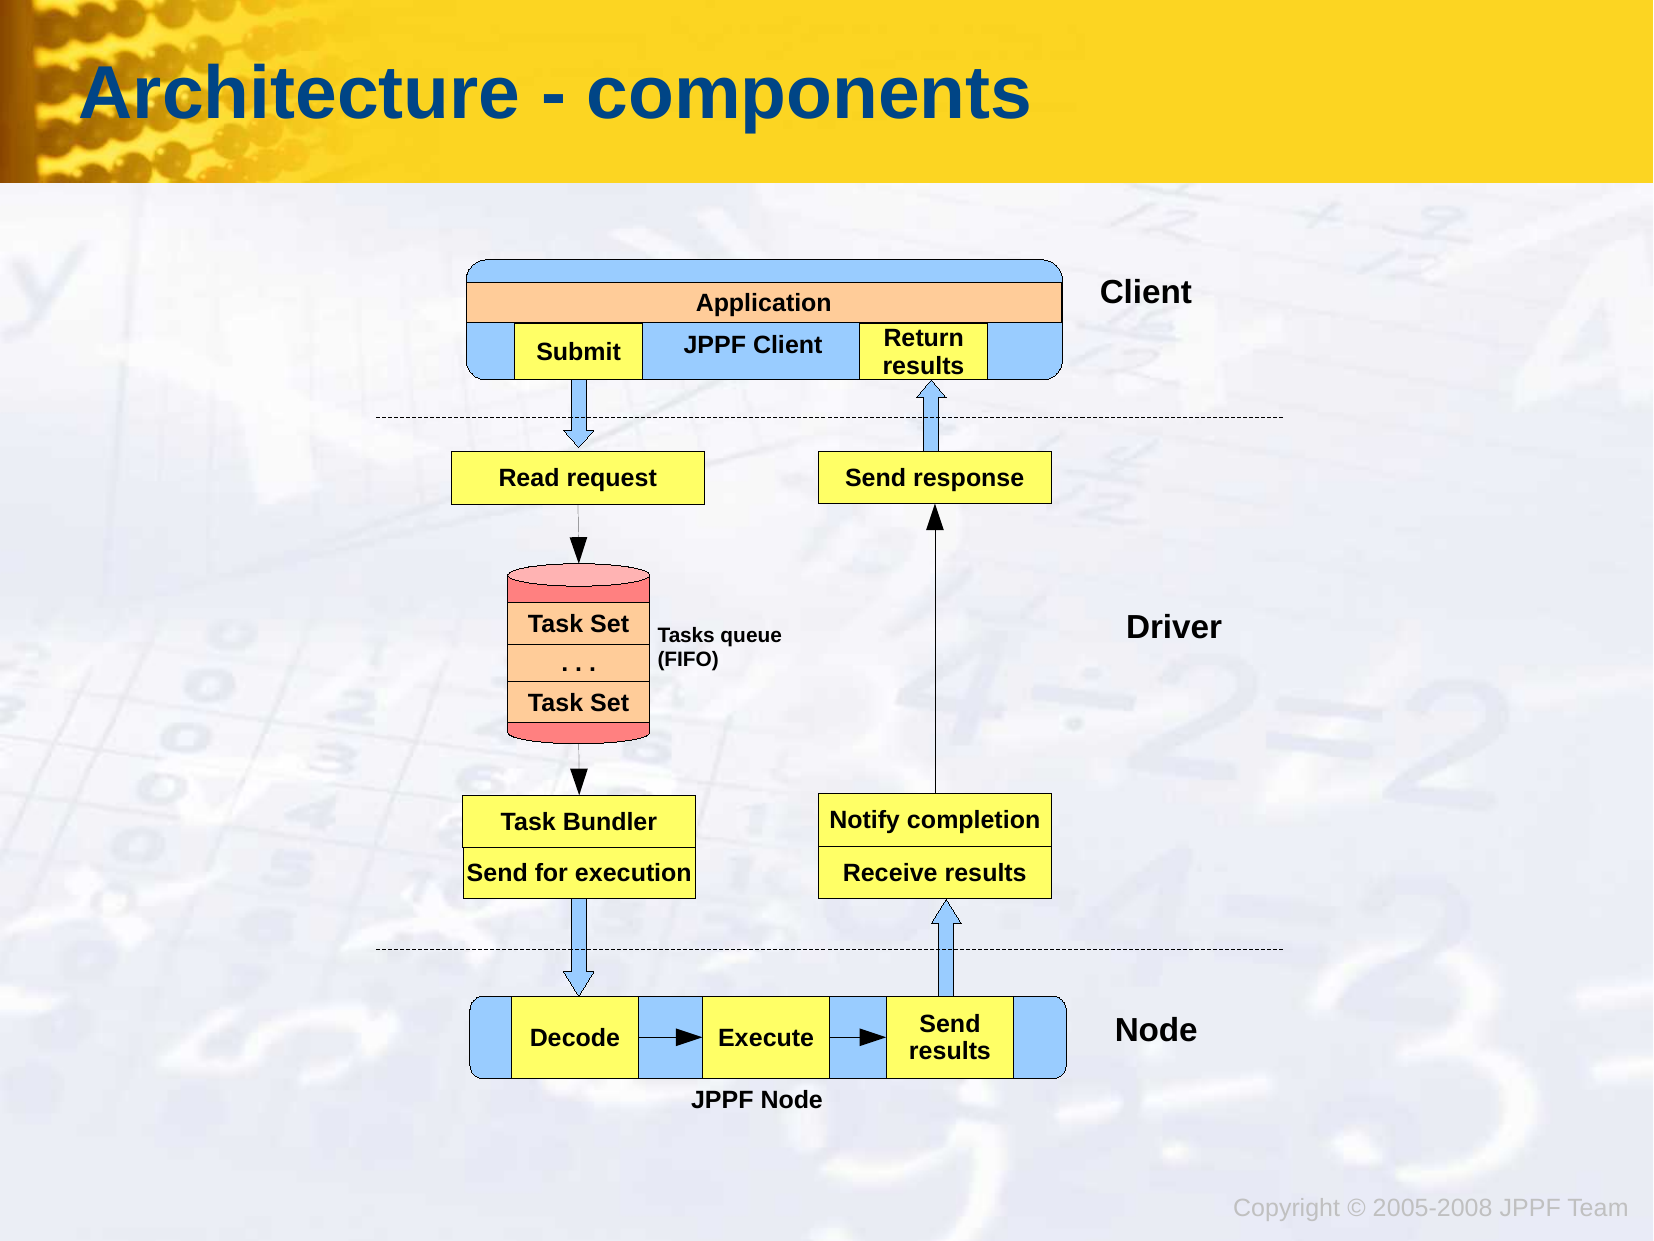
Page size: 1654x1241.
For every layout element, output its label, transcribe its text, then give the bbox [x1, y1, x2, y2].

text_box Send results [886, 996, 1014, 1079]
text_box Receive results [818, 846, 1052, 899]
text_box Read request [451, 451, 705, 505]
text_box [916, 380, 947, 452]
text_box [507, 576, 650, 602]
text_box Execute [702, 996, 830, 1078]
text_box [563, 380, 594, 448]
text_box [466, 323, 514, 380]
text_box Decode [511, 996, 639, 1079]
text_box Client [1085, 265, 1296, 320]
text_box Send for execution [463, 848, 696, 899]
text_box Task Set [507, 681, 650, 723]
text_box JPPF Node [676, 1078, 853, 1124]
text_box [466, 259, 1063, 380]
text_box . . . [507, 645, 650, 681]
text_box [643, 323, 859, 380]
text_box [507, 723, 650, 744]
text_box Node [1099, 1003, 1292, 1057]
text_box Task Set [507, 602, 650, 645]
text_box [931, 898, 962, 996]
text_box Application [466, 282, 1062, 323]
text_box Tasks queue (FIFO) [642, 616, 808, 680]
title Architecture - components [78, 17, 1567, 168]
text_box Return results [859, 323, 988, 380]
text_box [639, 996, 702, 1037]
text_box Driver [1111, 601, 1273, 655]
text_box Notify completion [818, 793, 1052, 846]
text_box [830, 996, 886, 1037]
text_box [469, 996, 511, 1079]
text_box Task Bundler [462, 795, 696, 848]
text_box JPPF Client [668, 323, 846, 369]
text_box [830, 1038, 886, 1079]
text_box Submit [514, 323, 643, 380]
text_box Send response [818, 451, 1052, 504]
picture [0, 0, 1654, 1241]
text_box [563, 898, 594, 996]
text_box [639, 1038, 702, 1079]
text_box [1014, 996, 1067, 1079]
